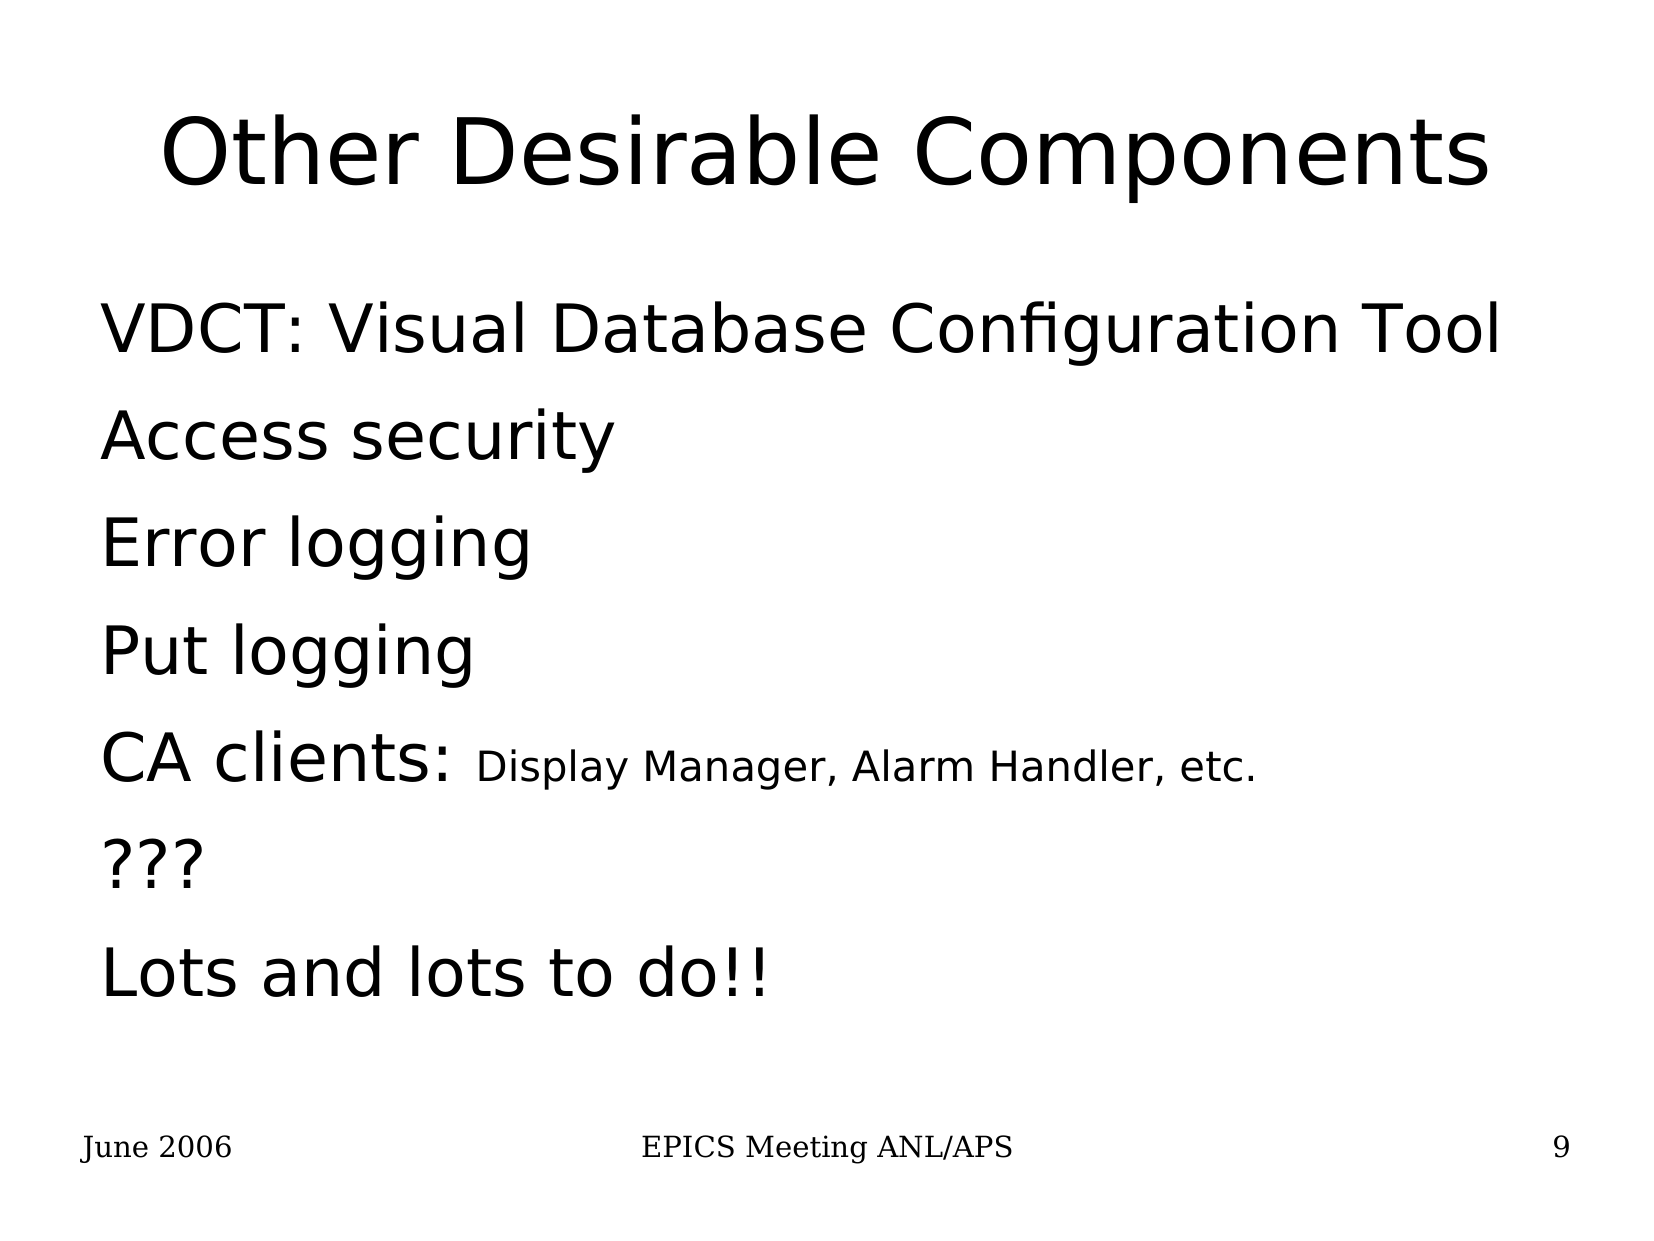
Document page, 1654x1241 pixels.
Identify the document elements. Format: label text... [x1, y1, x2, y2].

list VDCT: Visual Database Configuration Tool Access security Error logging Put logging CA clients: Display Manager, Alarm Handler, etc. ??? Lots and lots to do!! [82, 290, 1571, 1109]
title Other Desirable Components [82, 49, 1571, 257]
